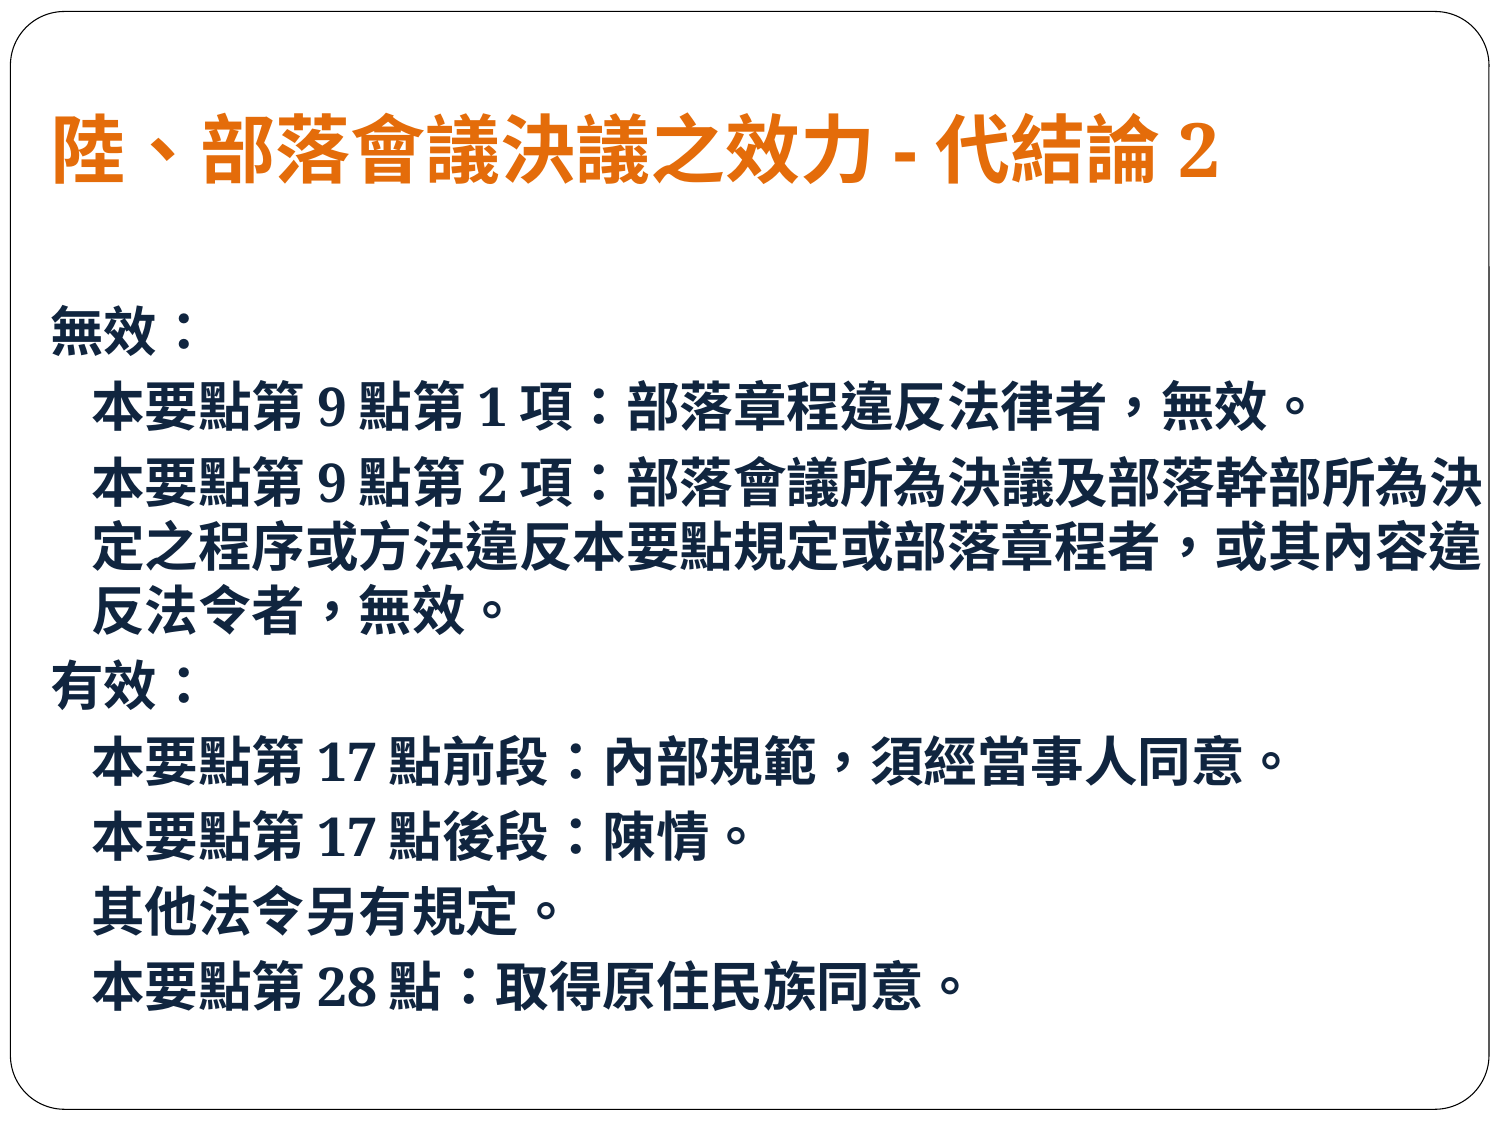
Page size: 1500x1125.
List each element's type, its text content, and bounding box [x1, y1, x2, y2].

text_box 無效： 本要點第9點第1項：部落章程違反法律者，無效。 本要點第9點第2項：部落會議所為決議及部落幹部所為決定之程序或方法違反本要點規定或部落章程者，或其內容違反法令者，無效。 有效： 本要點第17點前段：內部規範，須經當事人同意。 本要點第17點後段：陳情。 其他法令另有規定。 本要點第28點：取得原住民族同意。 [42, 207, 1500, 1035]
text_box 陸、部落會議決議之效力-代結論2 [42, 66, 1471, 207]
